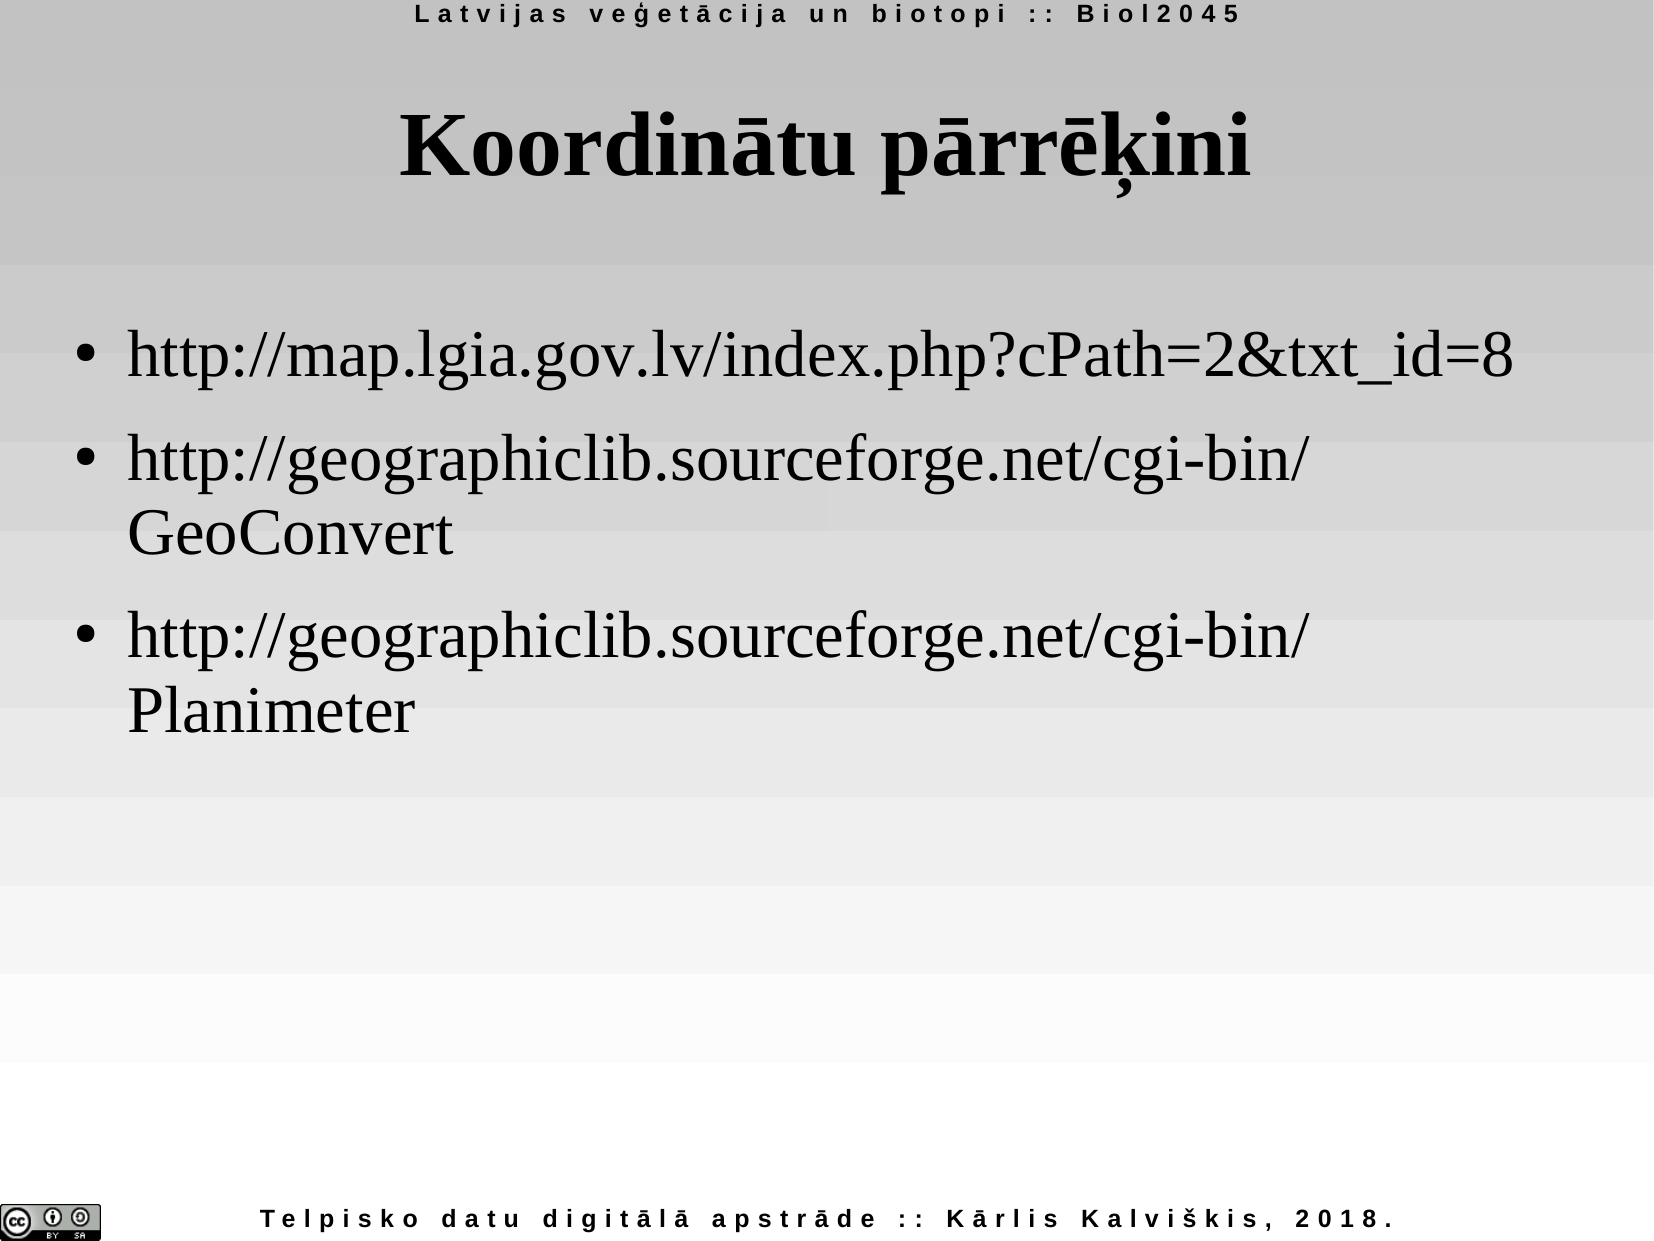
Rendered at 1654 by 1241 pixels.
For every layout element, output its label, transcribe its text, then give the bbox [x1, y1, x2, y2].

picture [0, 287, 1654, 1241]
title Koordinātu pārrēķini [0, 1, 1654, 287]
list http://map.lgia.gov.lv/index.php?cPath=2&txt_id=8 http://geographiclib.sourceforge.net/cgi-bin/GeoConvert http://geographiclib.sourceforge.net/cgi-bin/Planimeter [56, 317, 1600, 1175]
